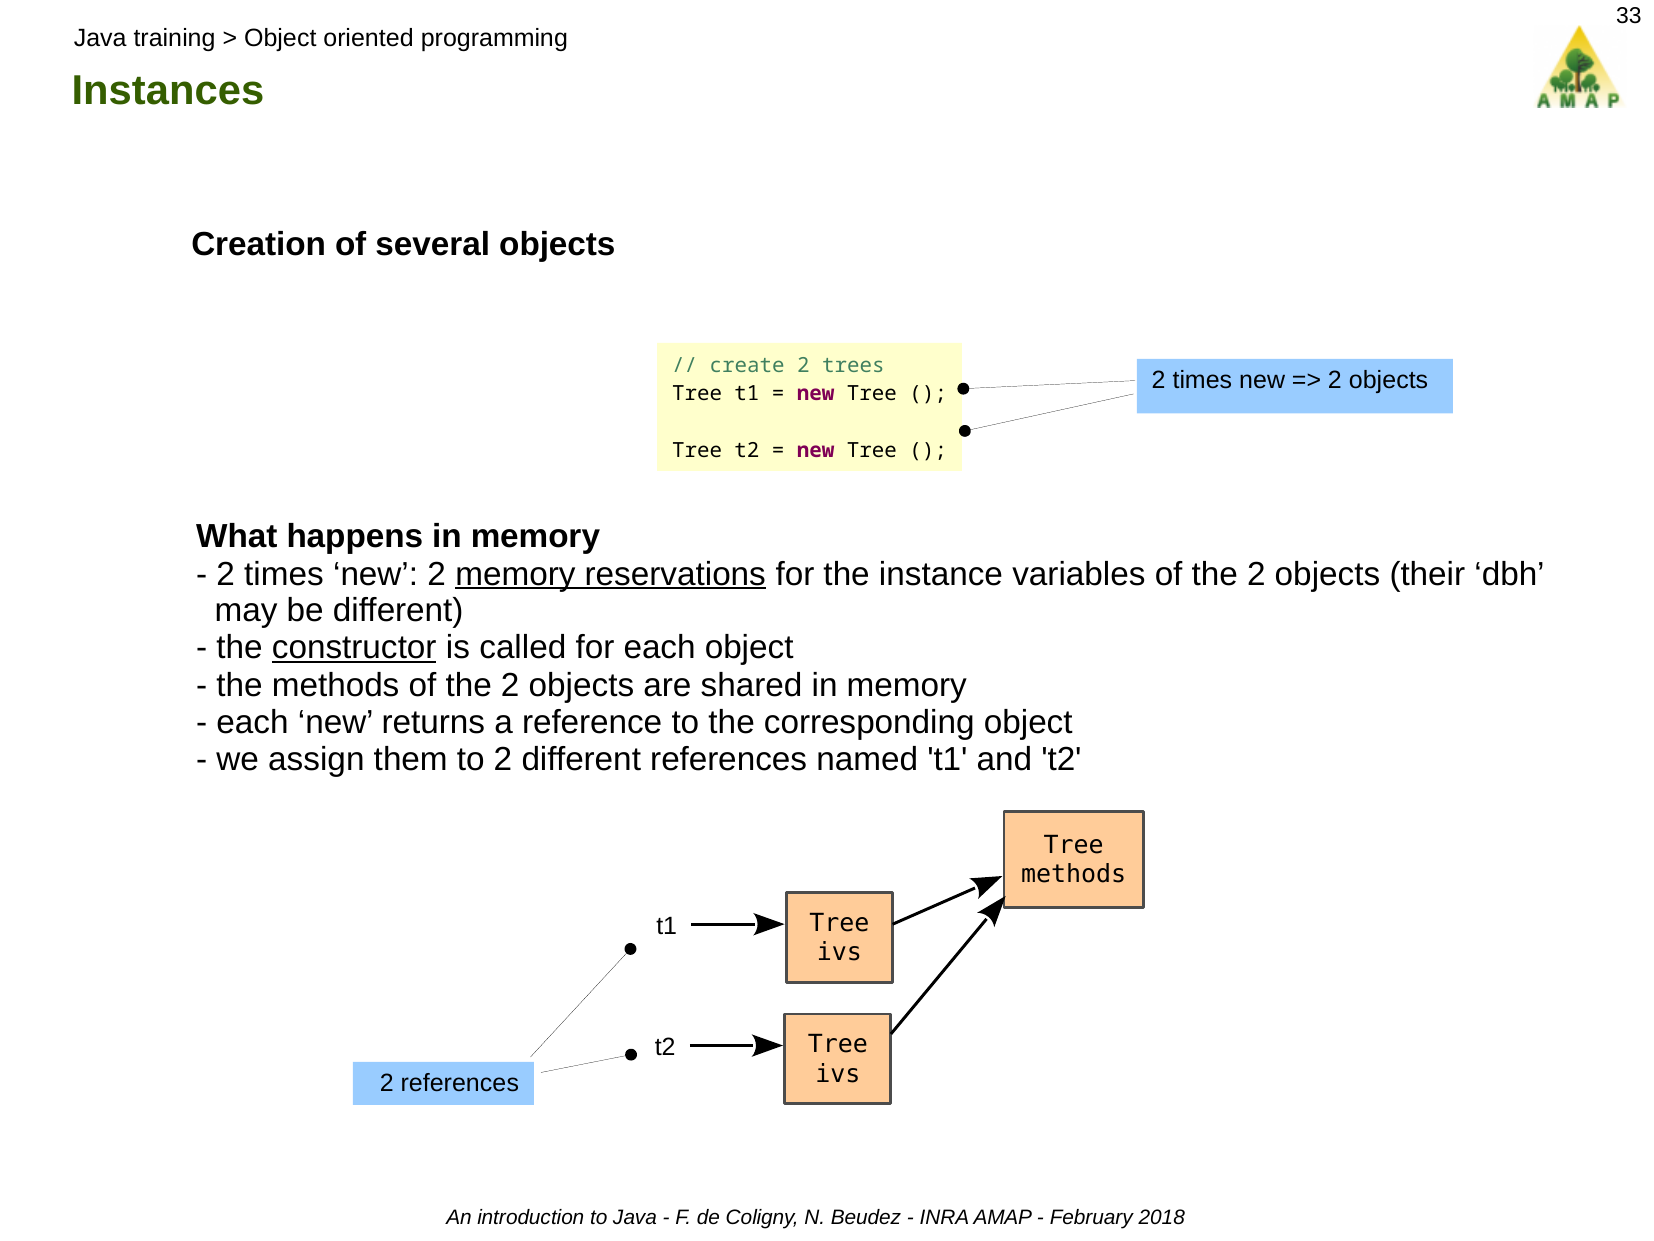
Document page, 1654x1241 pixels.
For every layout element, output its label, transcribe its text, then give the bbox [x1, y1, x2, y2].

text_box t1 [641, 904, 715, 951]
text_box Instances [56, 59, 1120, 121]
text_box Creation of several objects [176, 218, 1454, 271]
text_box Tree methods [1003, 811, 1144, 908]
text_box 2 times new => 2 objects [1136, 358, 1453, 414]
picture [1533, 25, 1627, 108]
text_box Tree ivs [784, 1013, 891, 1104]
text_box What happens in memory - 2 times ‘new’: 2 memory reservations for the instance variables of the 2 objects (their ‘dbh’ may be different) - the constructor is called for each object - the methods of the 2 objects are shared in memory - each ‘new’ returns a reference to the corresponding object - we assign them to 2 different references named 't1' and 't2' [181, 510, 1620, 788]
text_box Java training > Object oriented programming [59, 16, 1004, 60]
text_box // create 2 trees Tree t1 = new Tree (); Tree t2 = new Tree (); [657, 342, 962, 456]
text_box t2 [639, 1025, 714, 1073]
text_box Tree ivs [786, 892, 893, 983]
text_box 2 references [352, 1061, 534, 1105]
